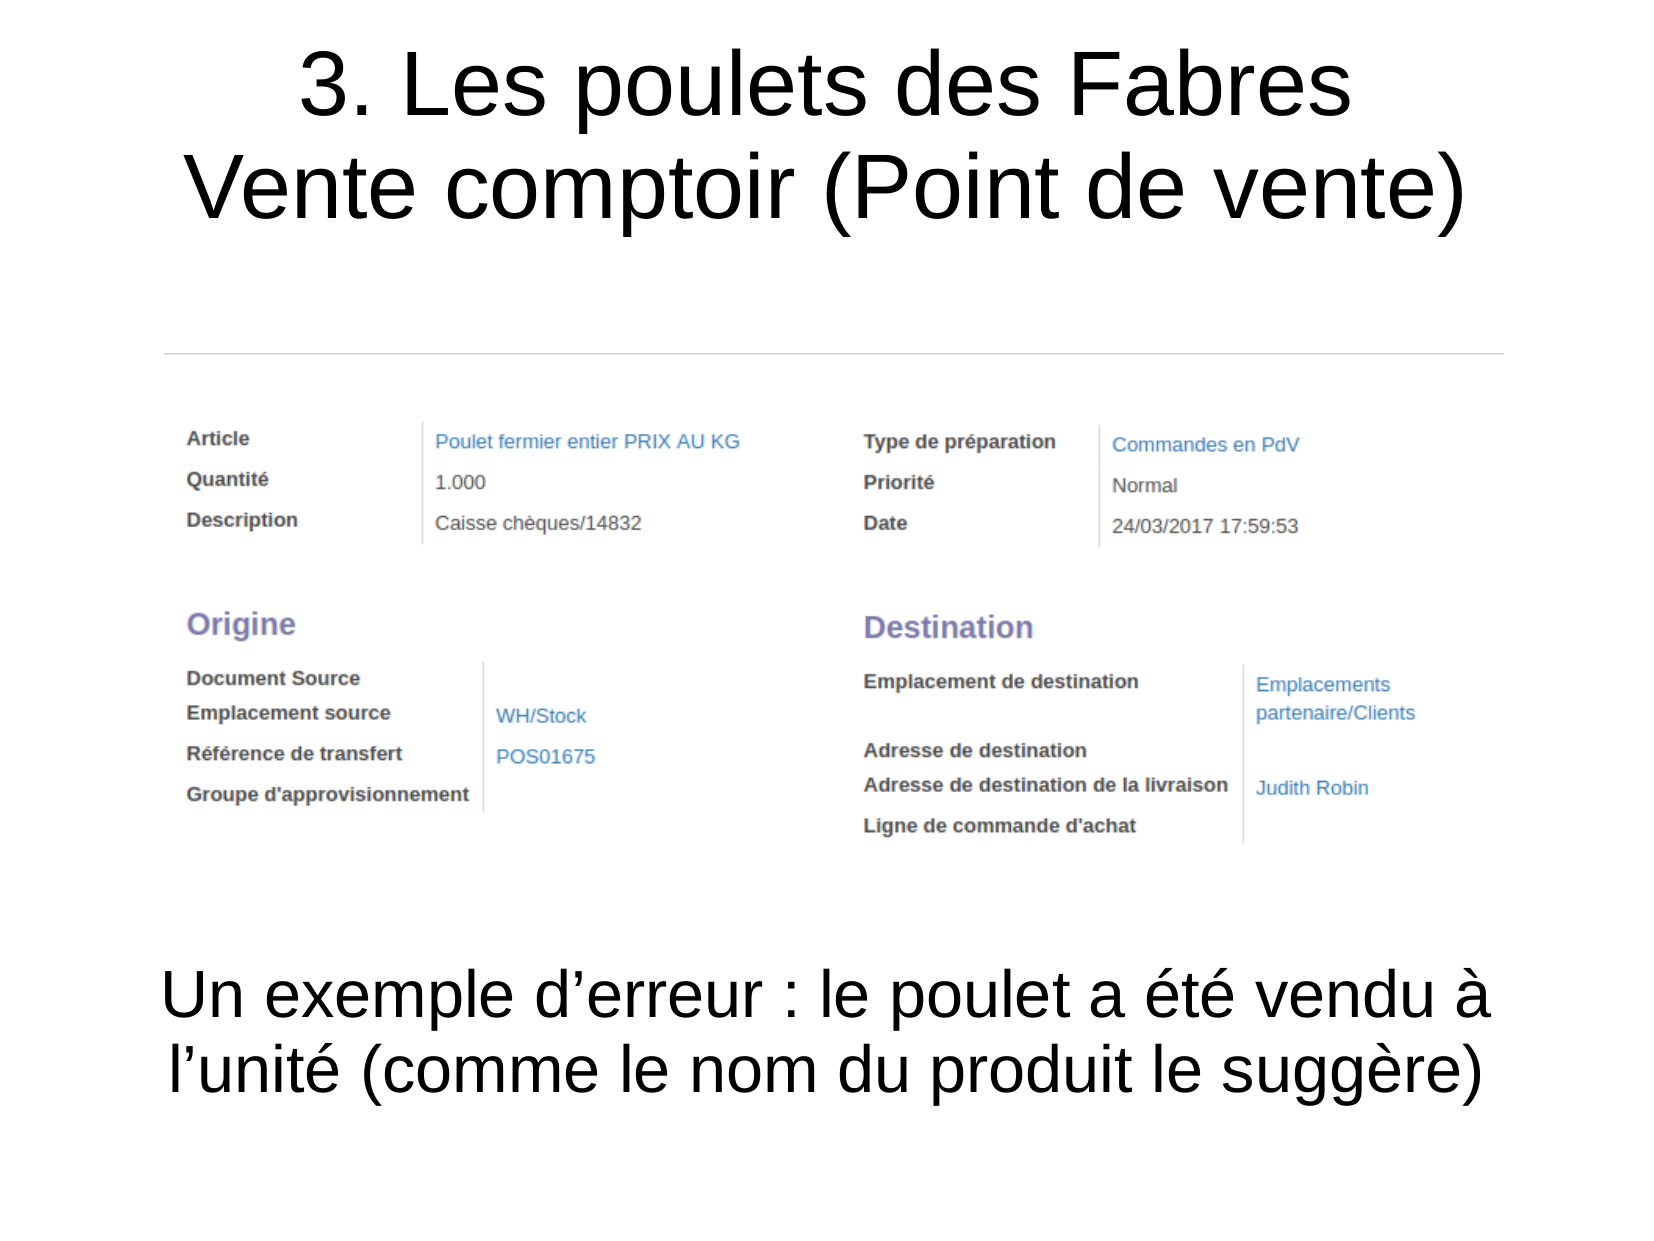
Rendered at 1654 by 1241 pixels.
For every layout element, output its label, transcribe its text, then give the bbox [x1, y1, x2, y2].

title 3. Les poulets des Fabres Vente comptoir (Point de vente) [82, 31, 1571, 239]
text_box Un exemple d’erreur : le poulet a été vendu à l’unité (comme le nom du produit le suggère) [82, 956, 1571, 1107]
picture [164, 353, 1504, 897]
